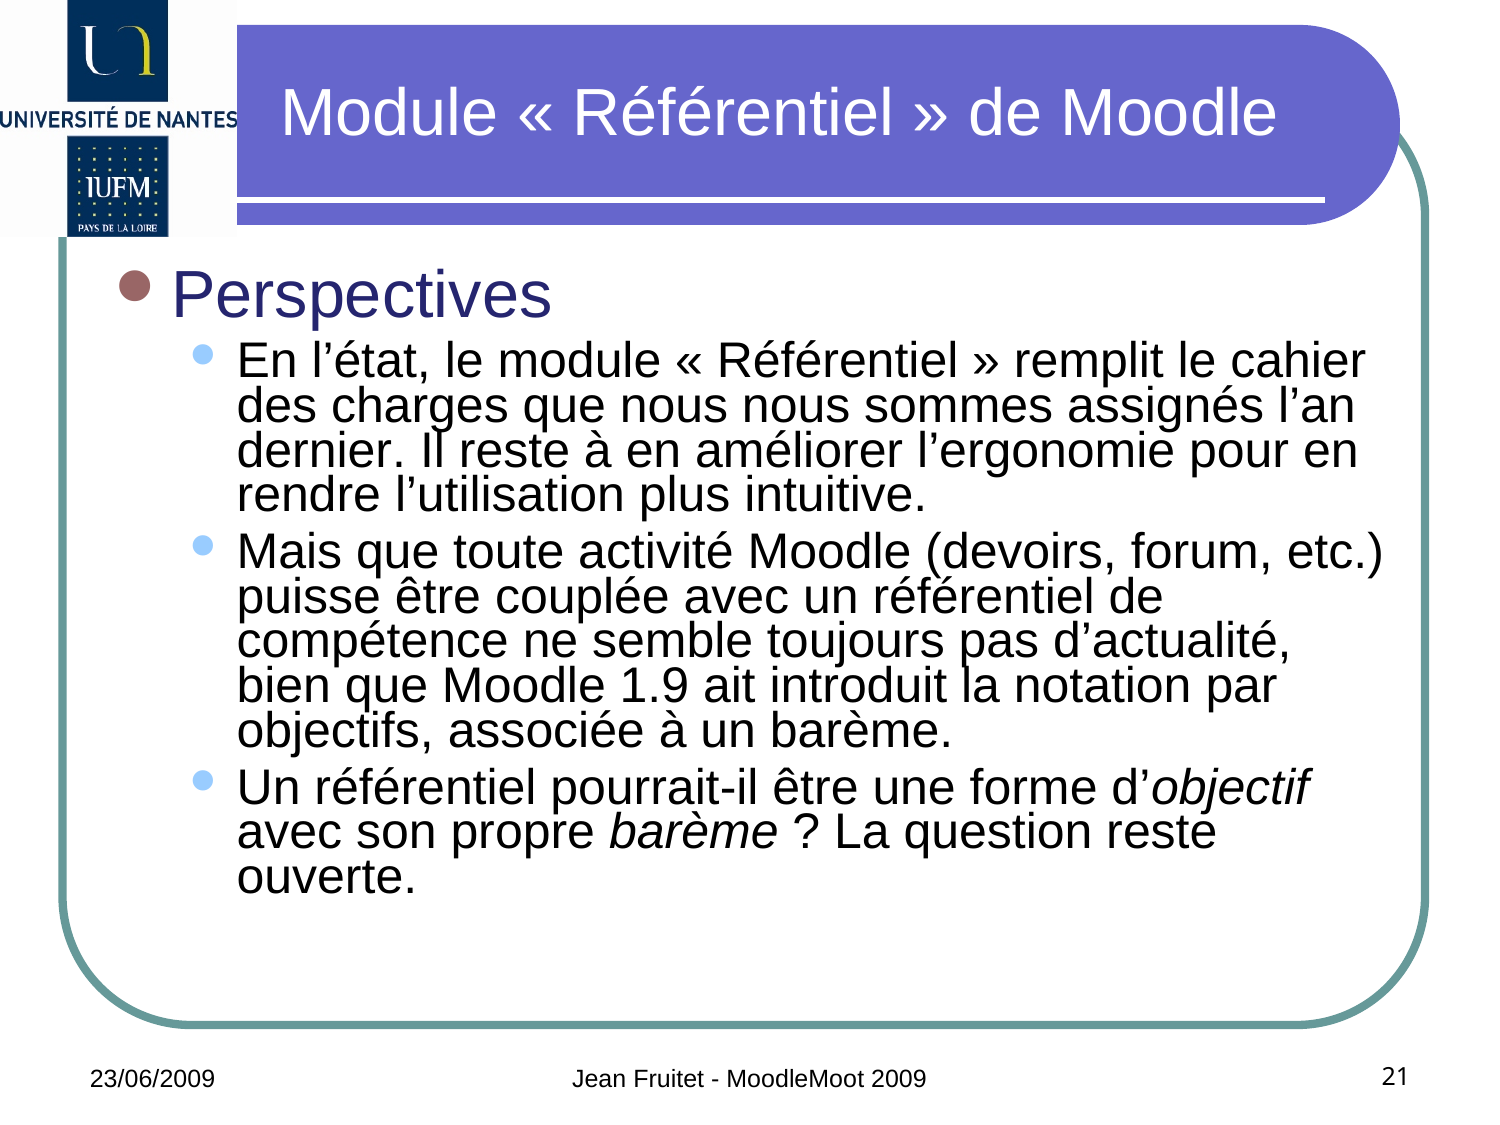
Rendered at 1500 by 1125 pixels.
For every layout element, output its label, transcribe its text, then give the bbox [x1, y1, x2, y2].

list Perspectives En l’état, le module « Référentiel » remplit le cahier des charges que nous nous sommes assignés l’an dernier. Il reste à en améliorer l’ergonomie pour en rendre l’utilisation plus intuitive. Mais que toute activité Moodle (devoirs, forum, etc.) puisse être couplée avec un référentiel de compétence ne semble toujours pas d’actualité, bien que Moodle 1.9 ait introduit la notation par objectifs, associée à un barème. Un référentiel pourrait-il être une forme d’objectif avec son propre barème ? La question reste ouverte. [99, 262, 1401, 988]
title Module « Référentiel » de Moodle [265, 37, 1347, 188]
picture [0, 0, 237, 237]
